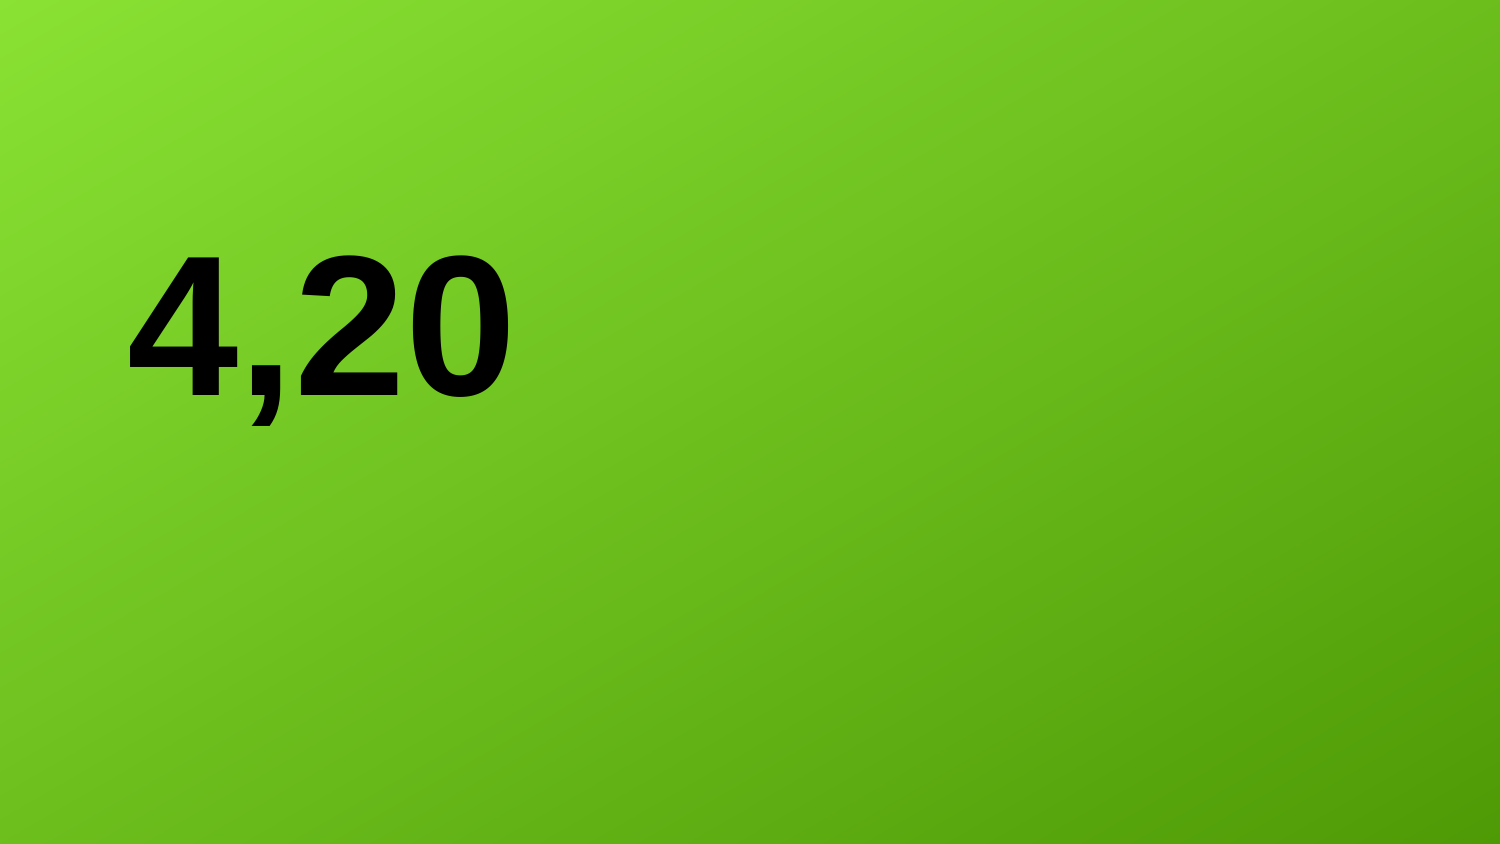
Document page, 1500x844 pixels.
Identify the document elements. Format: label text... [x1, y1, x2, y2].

title 4,20 [112, 259, 1388, 450]
